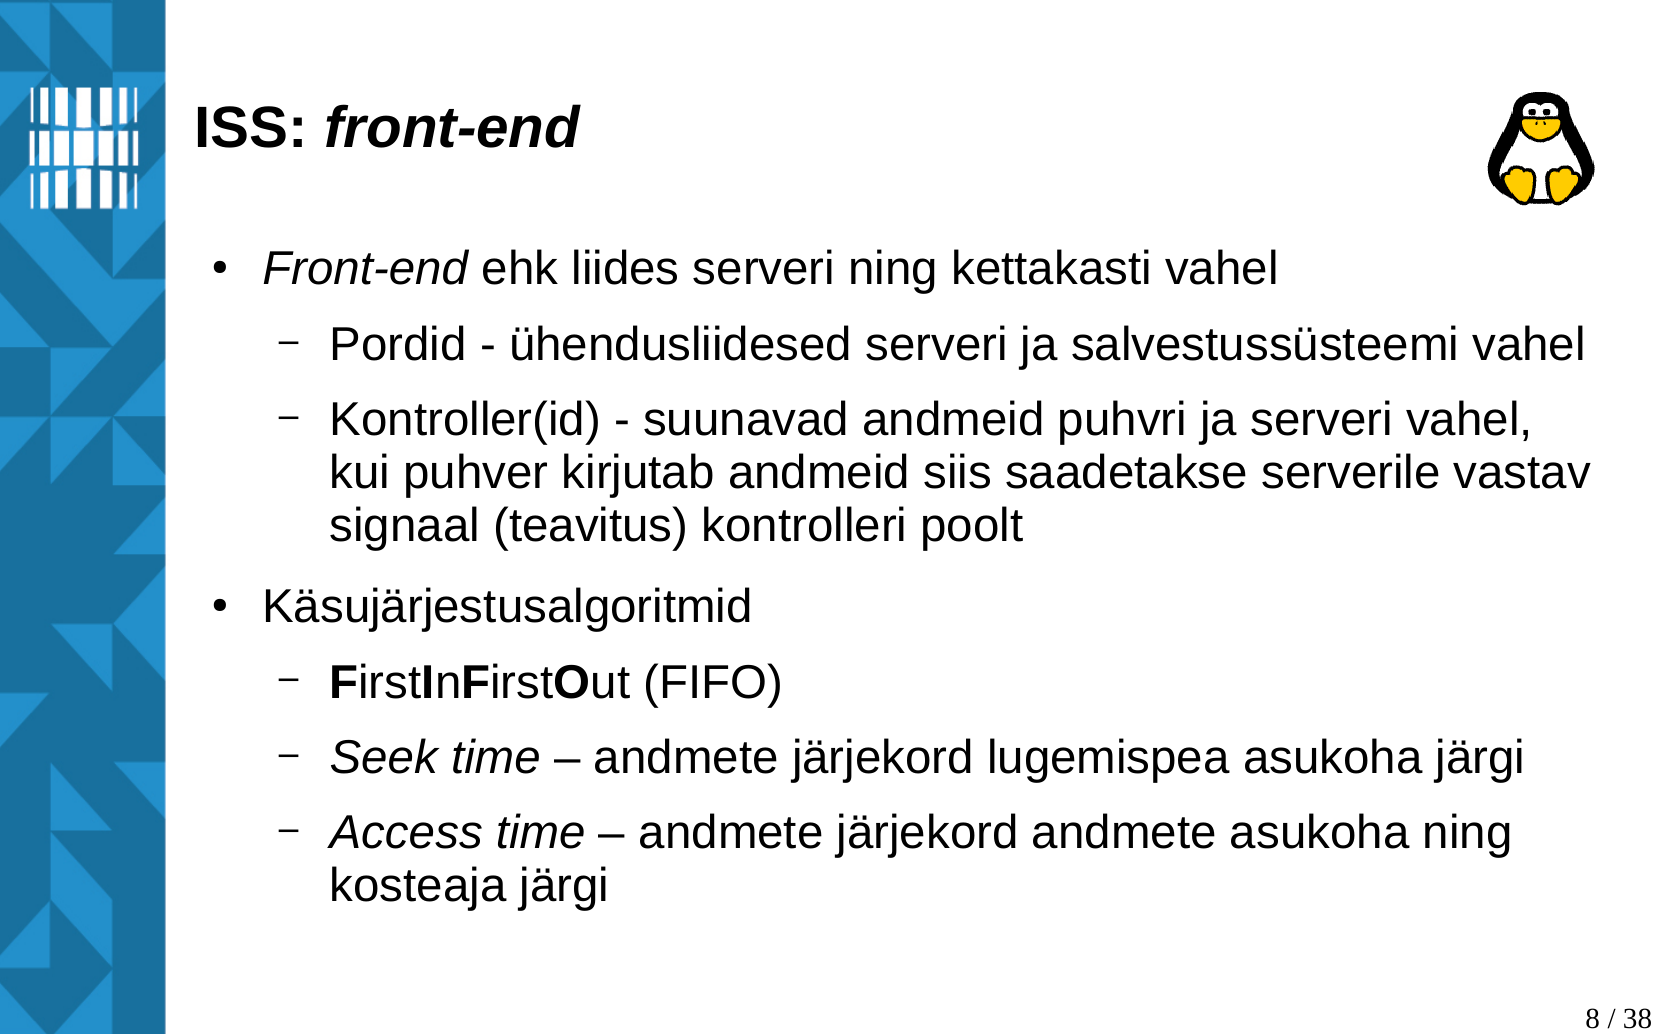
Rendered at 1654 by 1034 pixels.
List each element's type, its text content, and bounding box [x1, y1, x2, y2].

title ISS: front-end [194, 41, 1609, 214]
picture [1450, 58, 1630, 217]
list Front-end ehk liides serveri ning kettakasti vahel Pordid - ühendusliidesed serveri ja salvestussüsteemi vahel Kontroller(id) - suunavad andmeid puhvri ja serveri vahel, kui puhver kirjutab andmeid siis saadetakse serverile vastav signaal (teavitus) kontrolleri poolt Käsujärjestusalgoritmid FirstInFirstOut (FIFO) Seek time – andmete järjekord lugemispea asukoha järgi Access time – andmete järjekord andmete asukoha ning kosteaja järgi [194, 241, 1609, 924]
